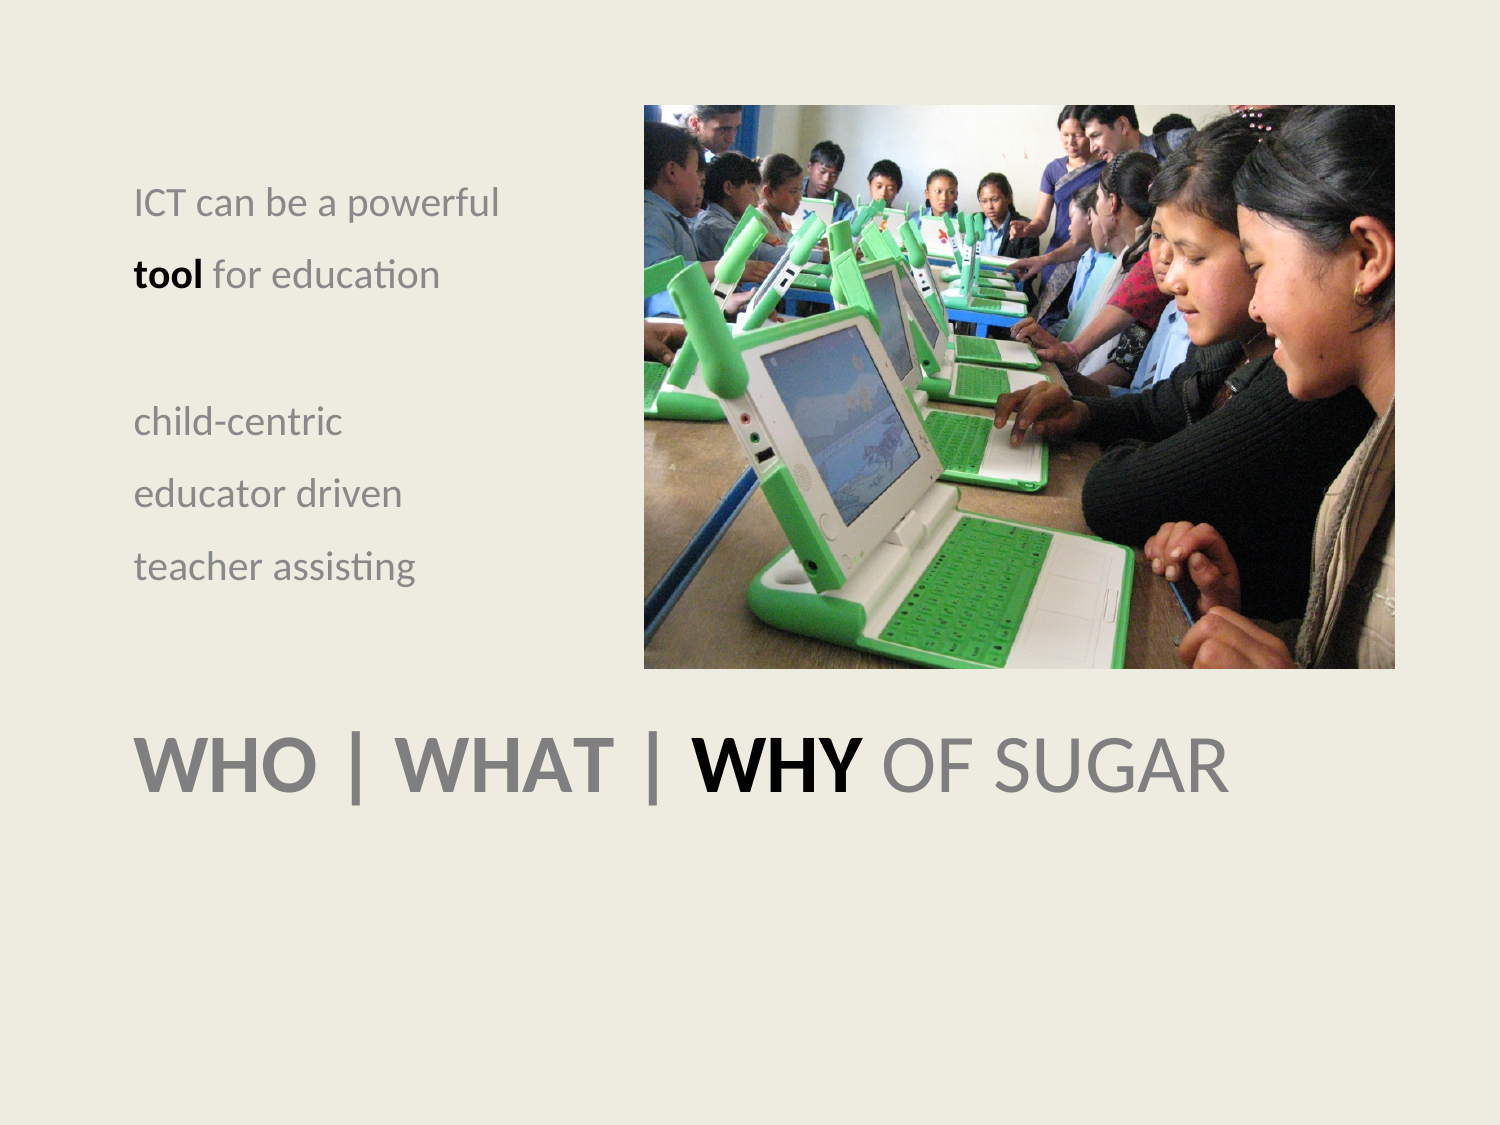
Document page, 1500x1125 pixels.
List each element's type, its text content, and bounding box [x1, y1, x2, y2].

picture [644, 105, 1395, 669]
list ICT can be a powerful tool for education child-centric educator driven teacher assisting [118, 105, 1394, 723]
title WHO | WHAT | WHY OF SUGAR [118, 723, 1394, 947]
